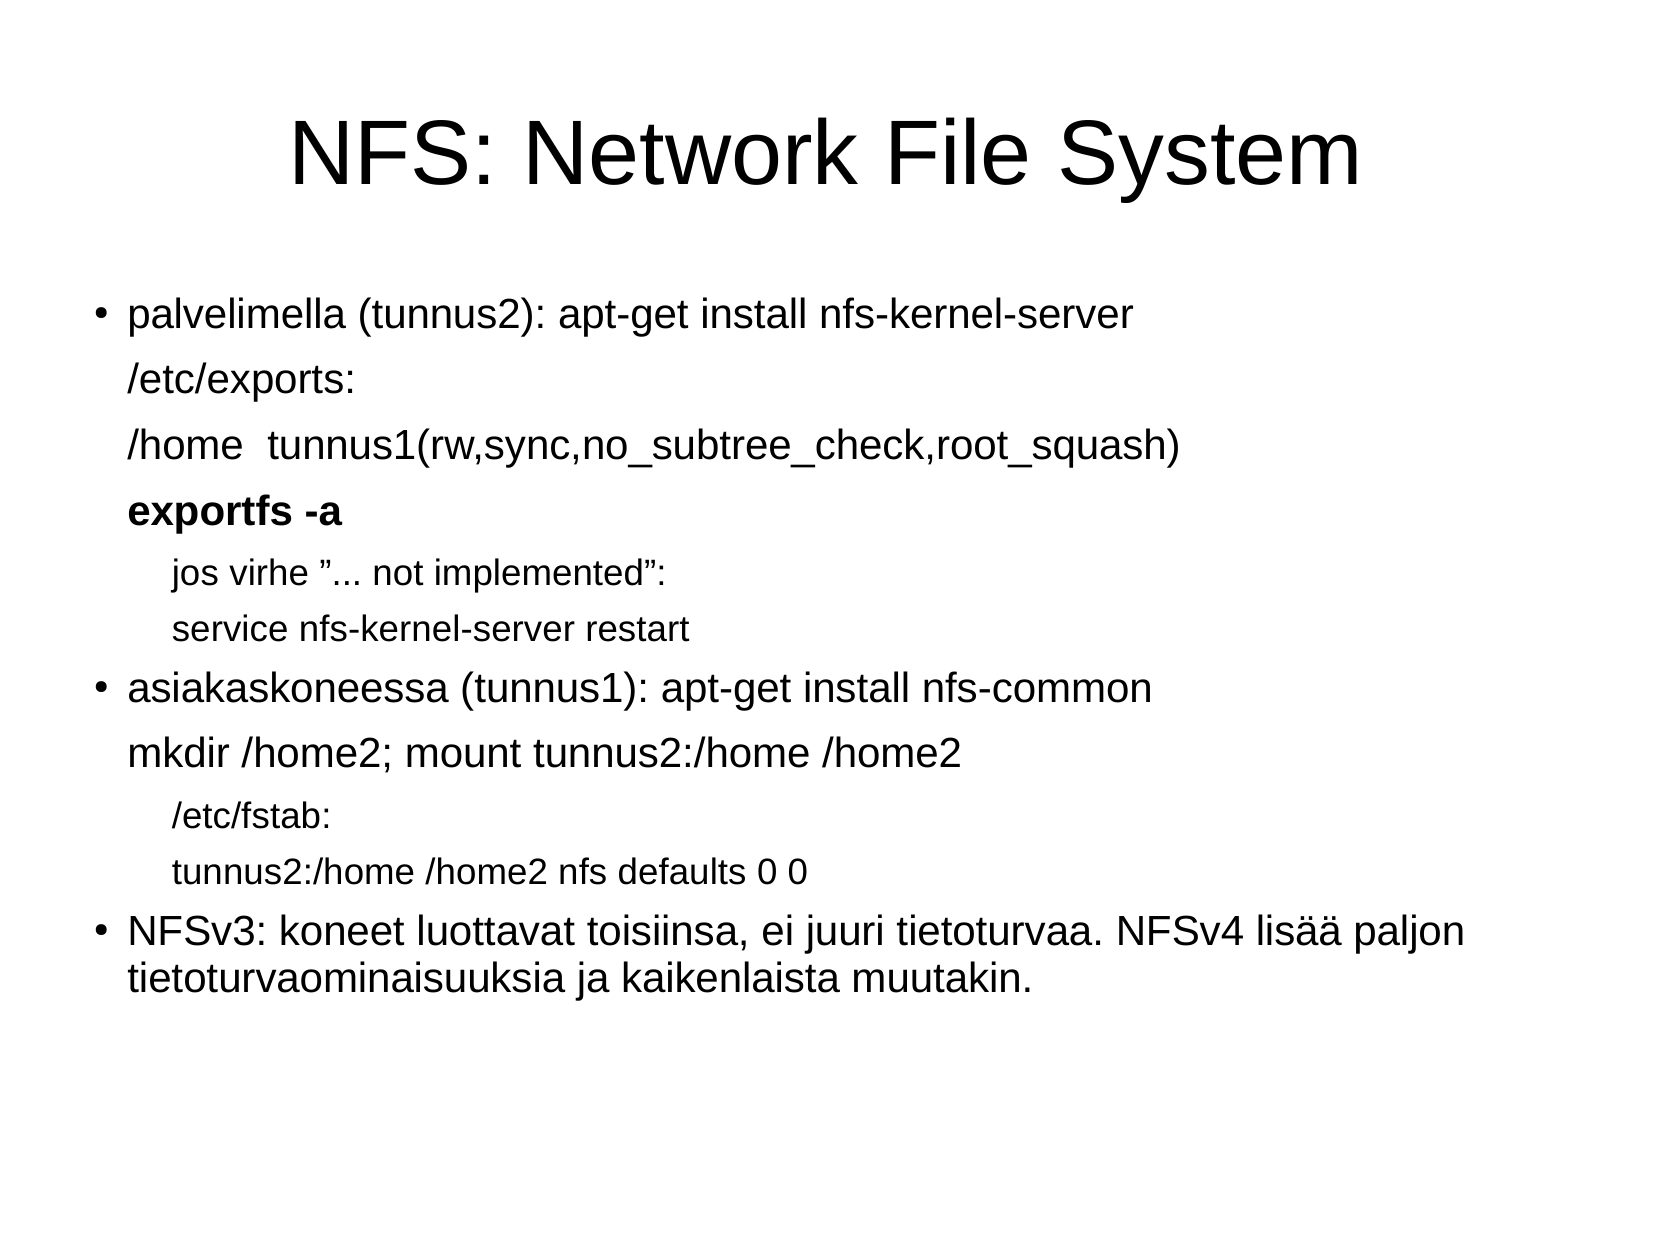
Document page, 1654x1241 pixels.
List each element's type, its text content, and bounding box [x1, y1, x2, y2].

title NFS: Network File System [82, 49, 1571, 257]
list palvelimella (tunnus2): apt-get install nfs-kernel-server /etc/exports: /home tunnus1(rw,sync,no_subtree_check,root_squash) exportfs -a jos virhe ”... not implemented”: service nfs-kernel-server restart asiakaskoneessa (tunnus1): apt-get install nfs-common mkdir /home2; mount tunnus2:/home /home2 /etc/fstab: tunnus2:/home /home2 nfs defaults 0 0 NFSv3: koneet luottavat toisiinsa, ei juuri tietoturvaa. NFSv4 lisää paljon tietoturvaominaisuuksia ja kaikenlaista muutakin. [82, 290, 1571, 1010]
